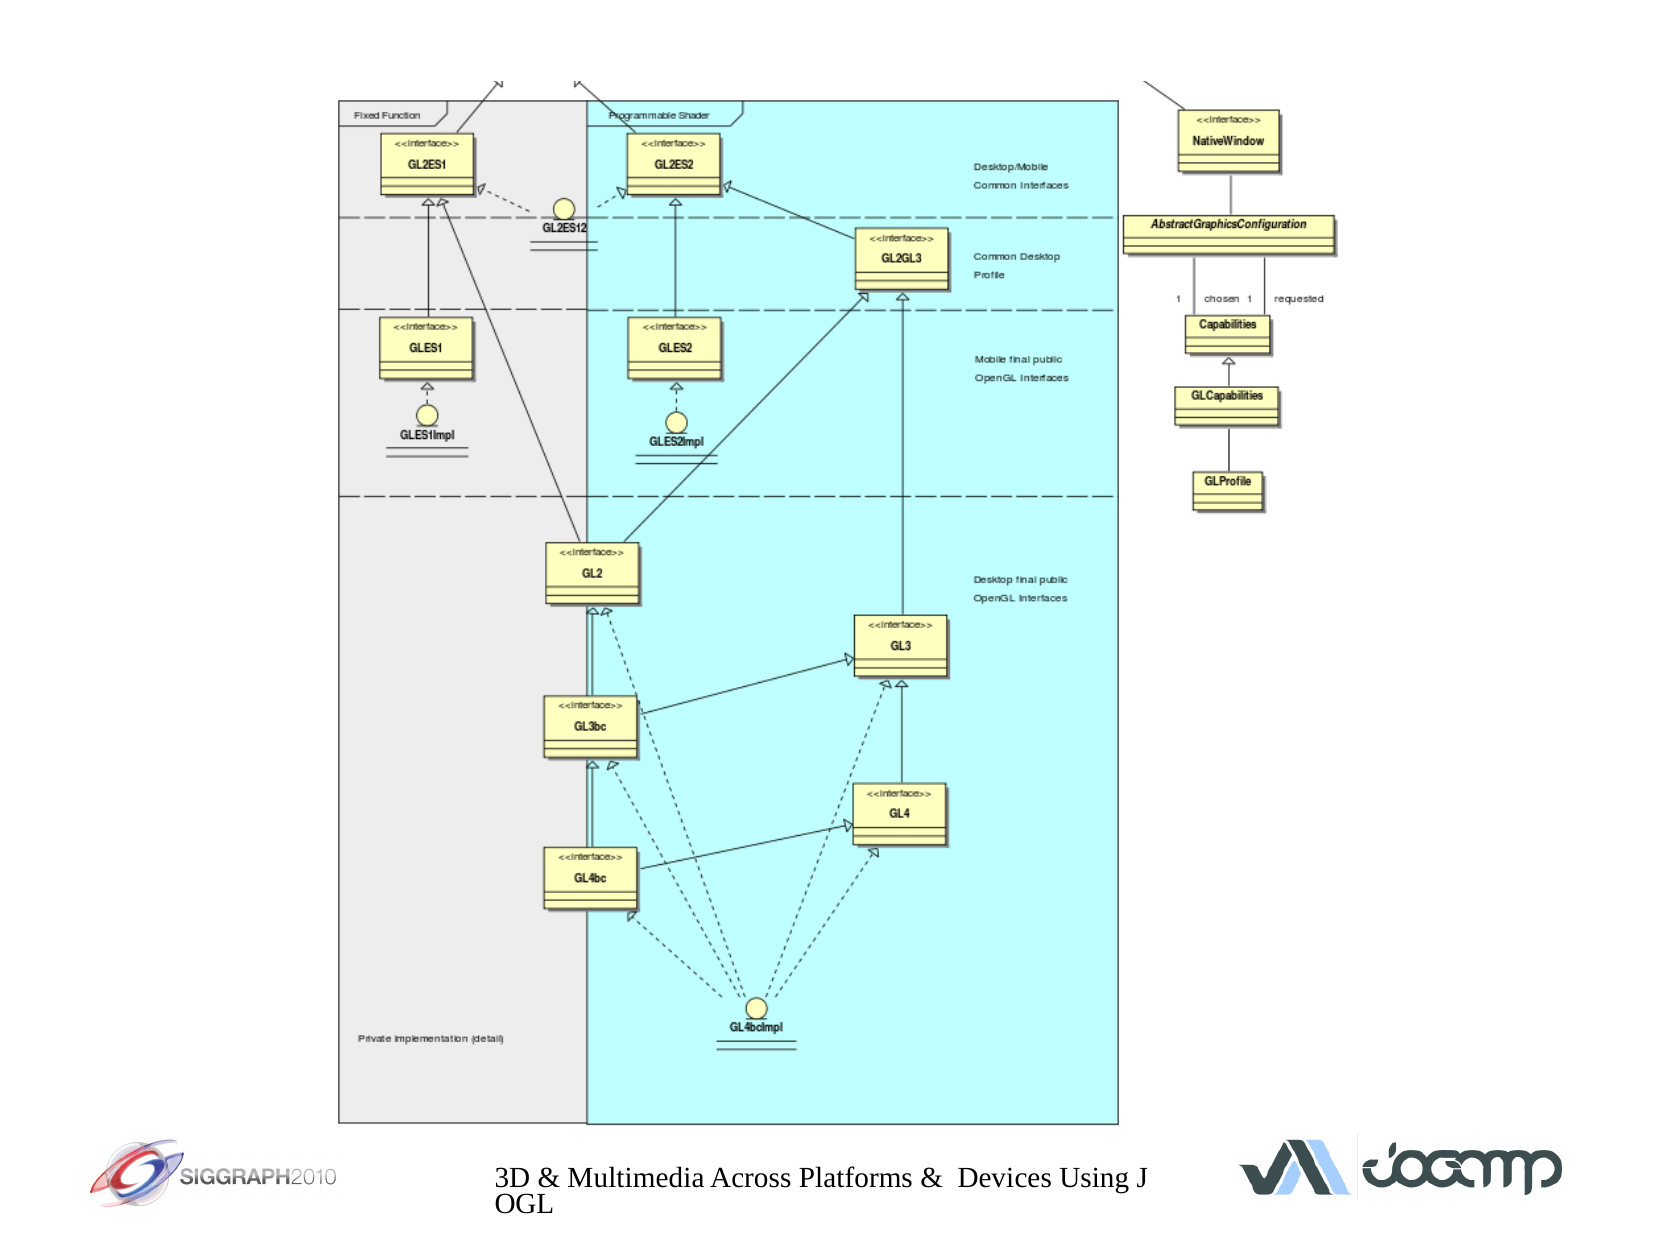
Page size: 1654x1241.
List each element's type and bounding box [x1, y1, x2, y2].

picture [82, 81, 1562, 1217]
